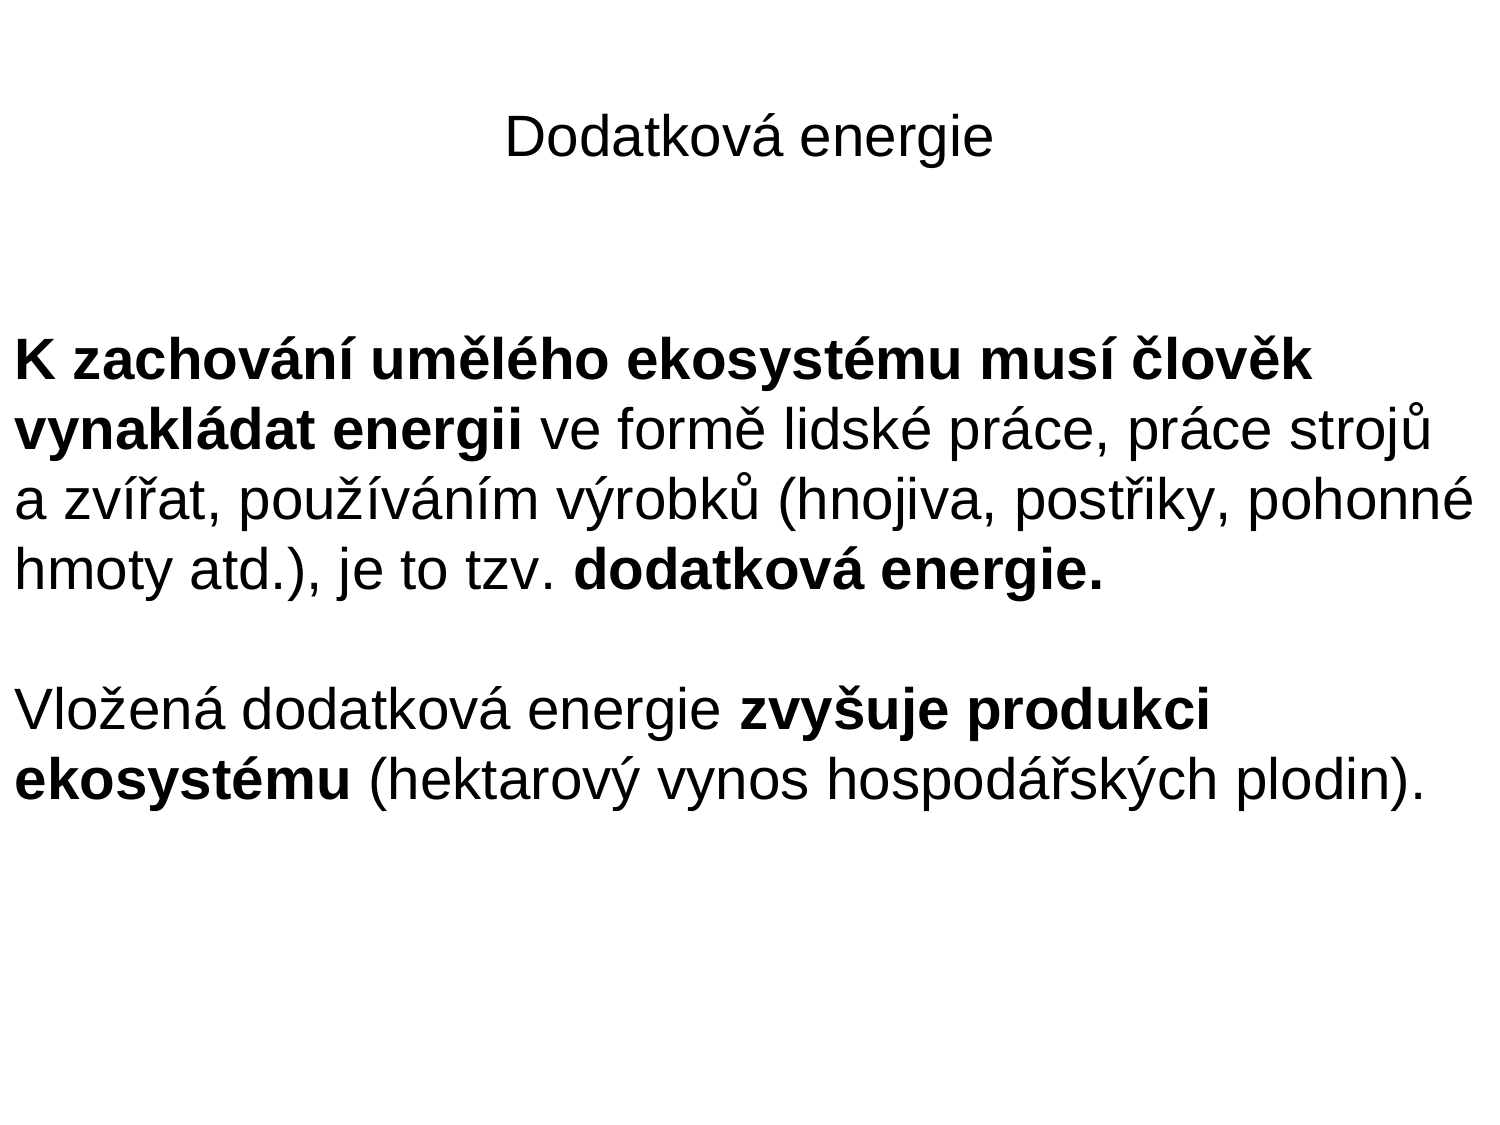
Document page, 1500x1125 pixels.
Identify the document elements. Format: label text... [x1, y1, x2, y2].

text_box Dodatková energie [0, 90, 1500, 176]
text_box K zachování umělého ekosystému musí člověk vynakládat energii ve formě lidské práce, práce strojů a zvířat, používáním výrobků (hnojiva, postřiky, pohonné hmoty atd.), je to tzv. dodatková energie. Vložená dodatková energie zvyšuje produkci ekosystému (hektarový vynos hospodářských plodin). [0, 243, 1500, 889]
